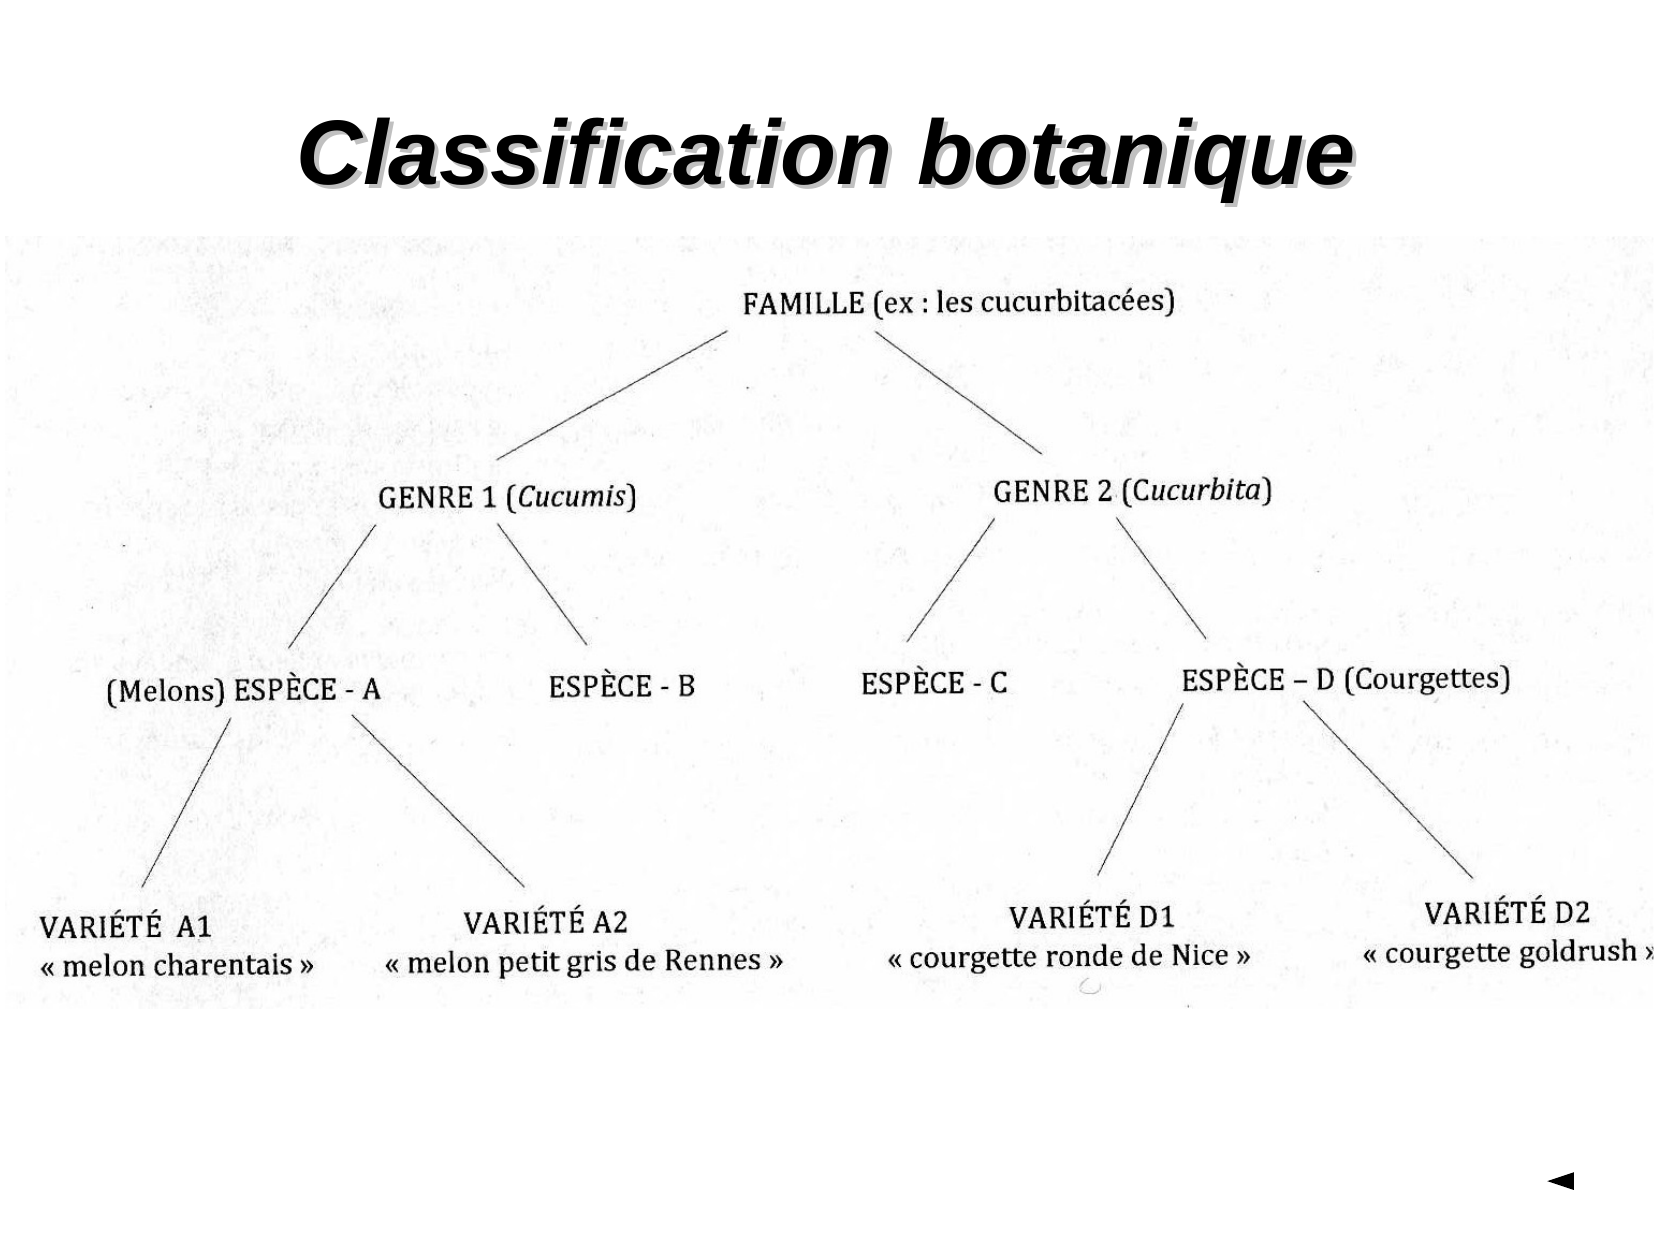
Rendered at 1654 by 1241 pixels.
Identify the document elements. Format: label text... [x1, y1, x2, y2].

picture [5, 236, 1654, 1009]
title Classification botanique [82, 49, 1571, 236]
